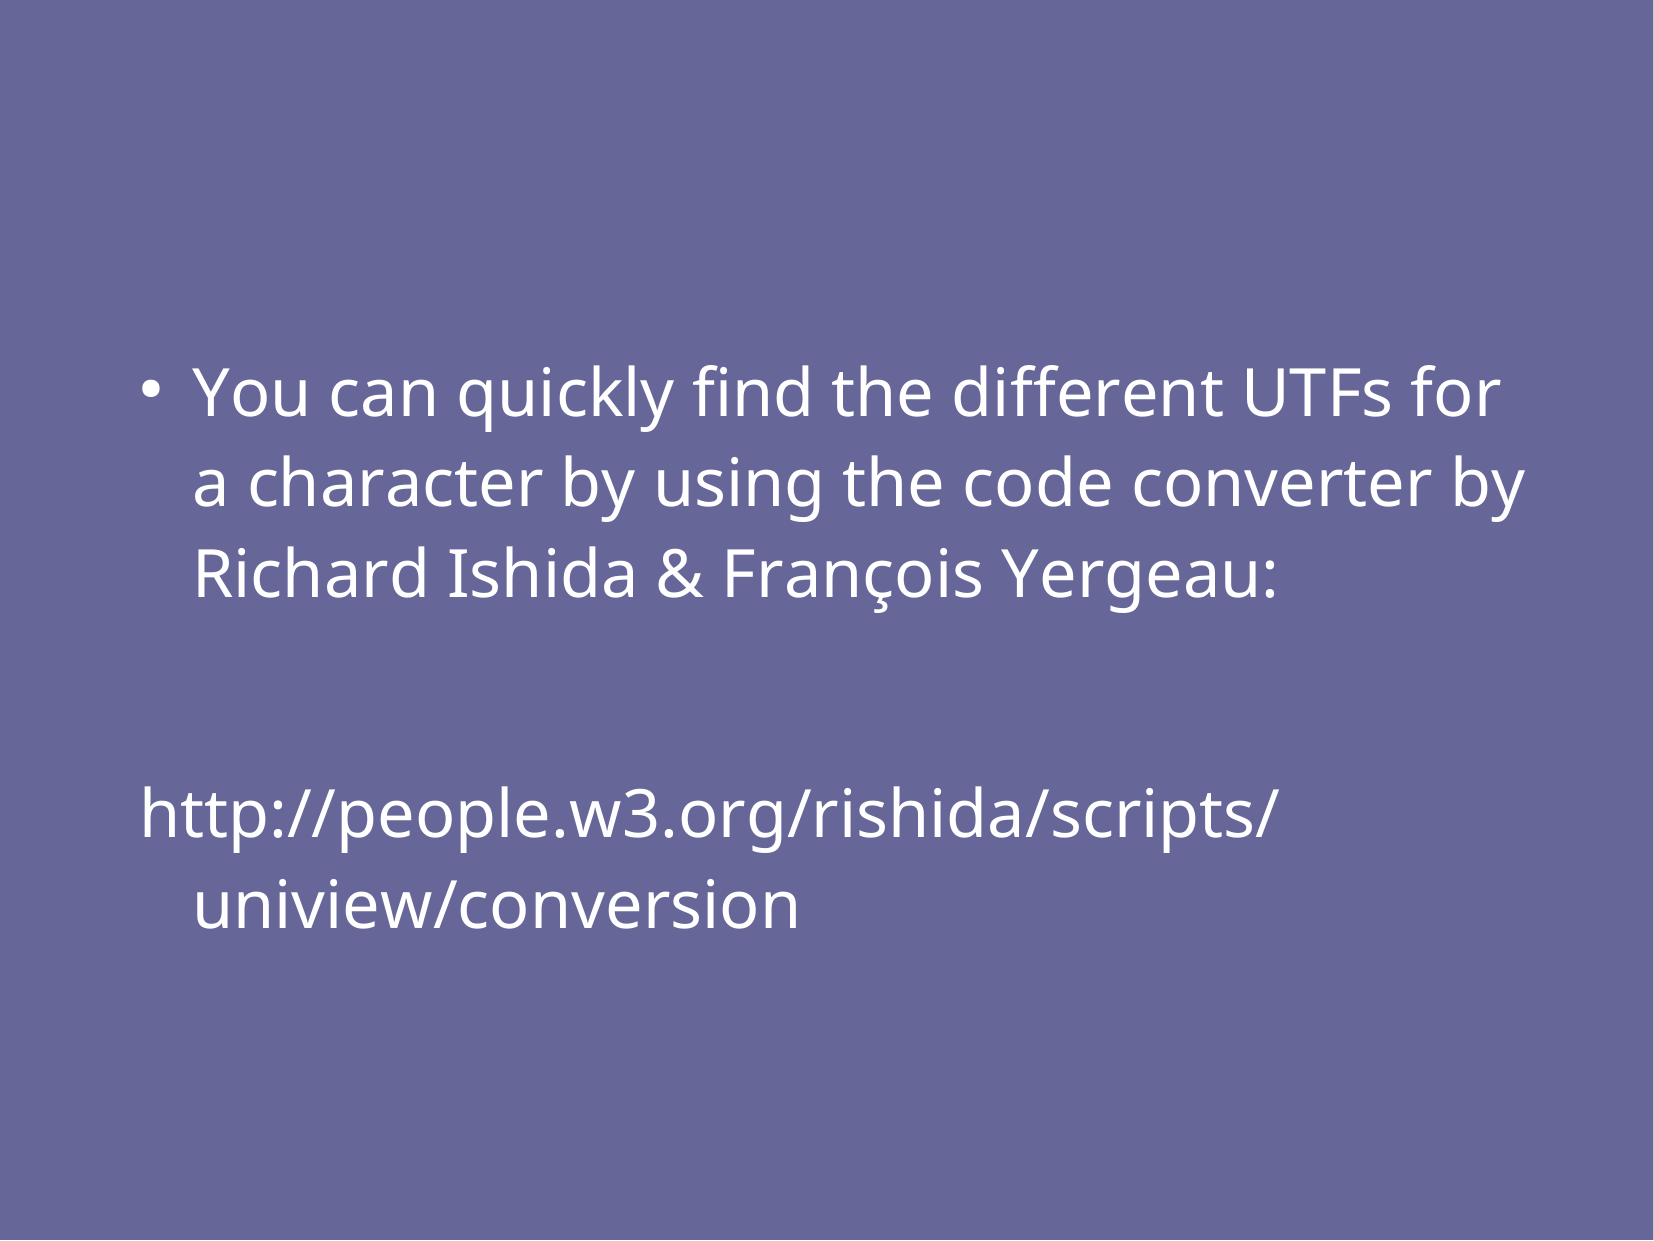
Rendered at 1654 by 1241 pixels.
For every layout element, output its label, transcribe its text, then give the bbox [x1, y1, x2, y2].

list You can quickly find the different UTFs for a character by using the code converter by Richard Ishida & François Yergeau: http://people.w3.org/rishida/scripts/uniview/conversion [121, 344, 1534, 1127]
